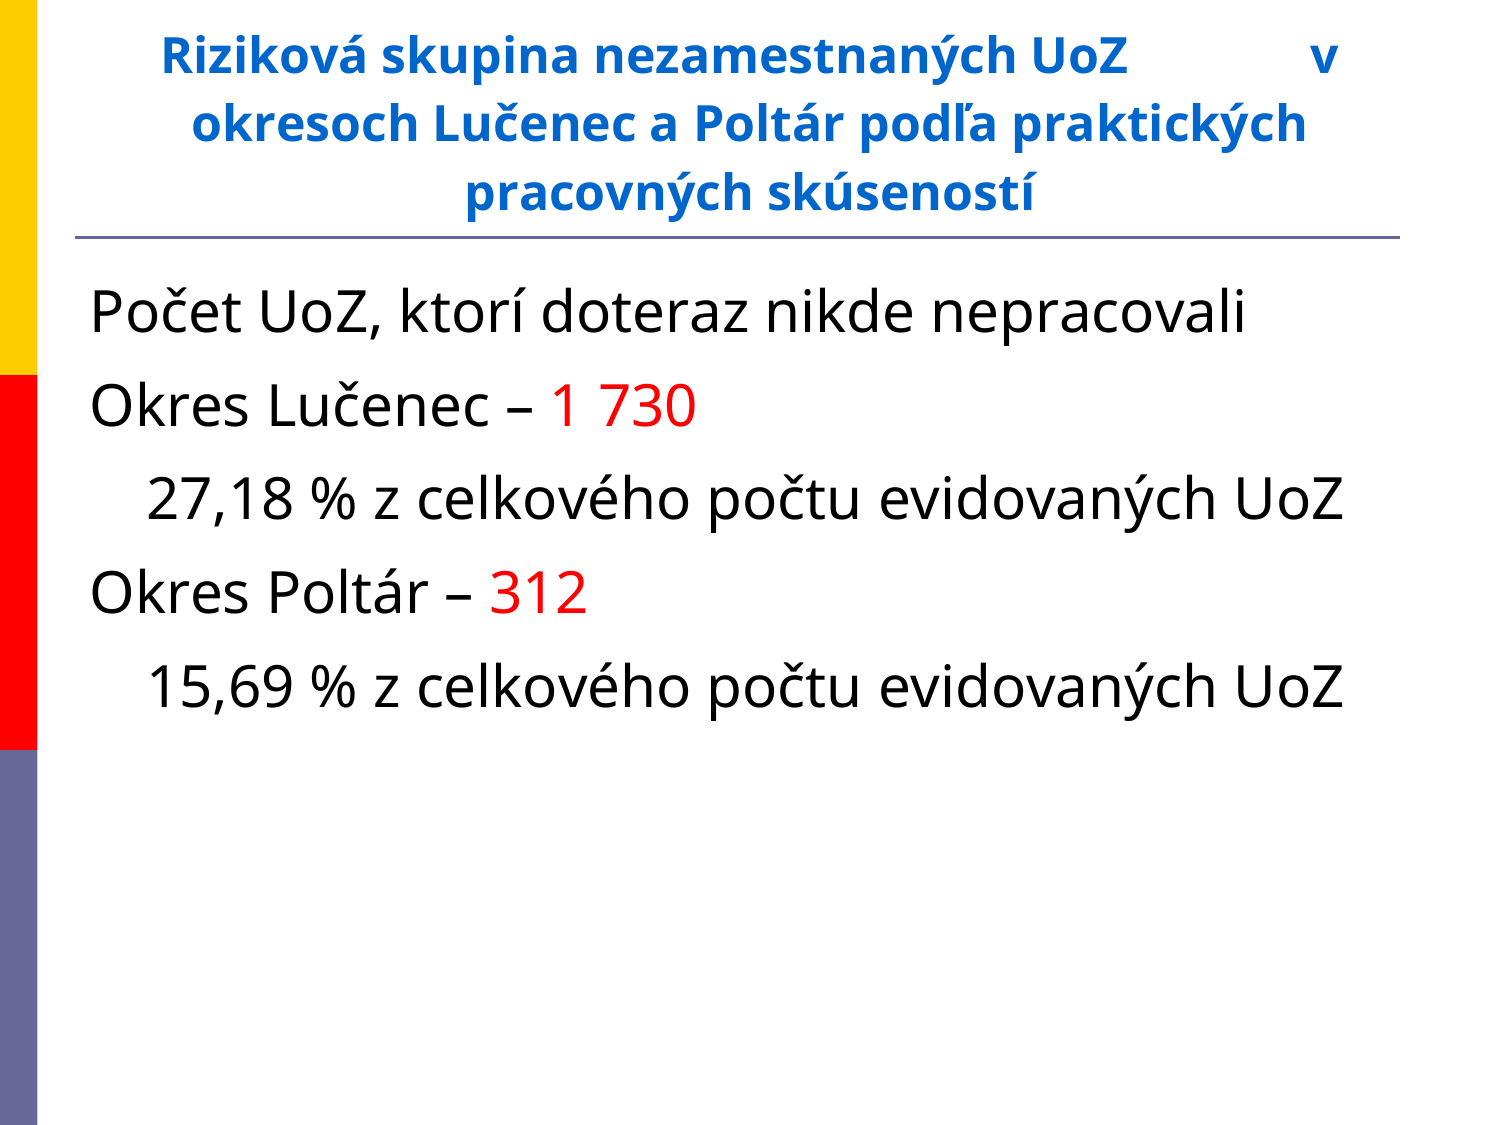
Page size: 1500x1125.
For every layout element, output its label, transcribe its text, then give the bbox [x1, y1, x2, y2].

list Počet UoZ, ktorí doteraz nikde nepracovali Okres Lučenec – 1 730 27,18 % z celkového počtu evidovaných UoZ Okres Poltár – 312 15,69 % z celkového počtu evidovaných UoZ [75, 262, 1426, 1006]
title Riziková skupina nezamestnaných UoZ v okresoch Lučenec a Poltár podľa praktických pracovných skúseností [75, 5, 1426, 233]
